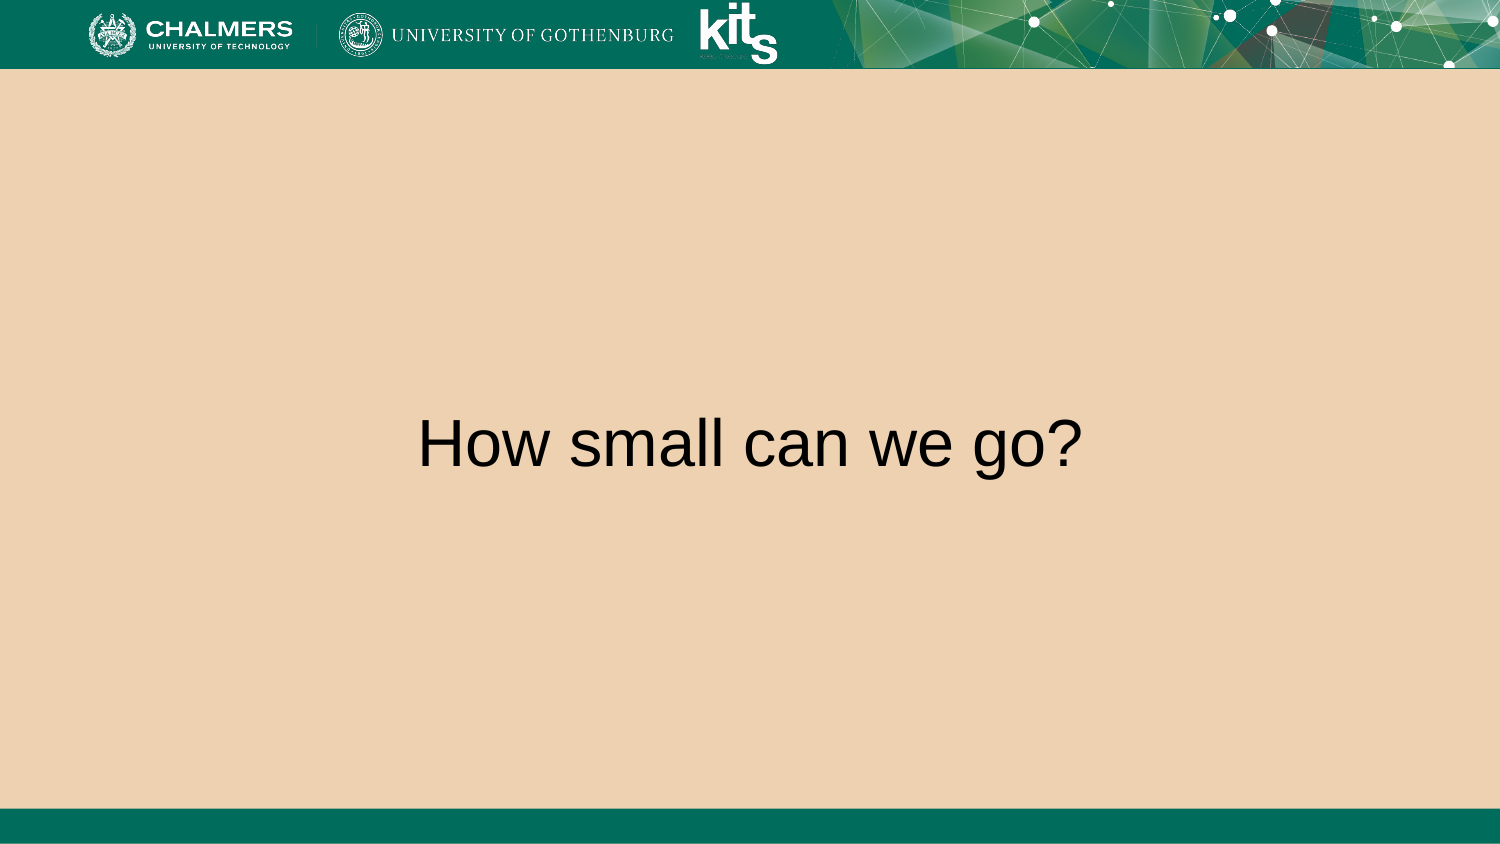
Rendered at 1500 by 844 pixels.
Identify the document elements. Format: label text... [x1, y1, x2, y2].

subtitle How small can we go? [76, 106, 1425, 782]
picture [64, 0, 782, 85]
